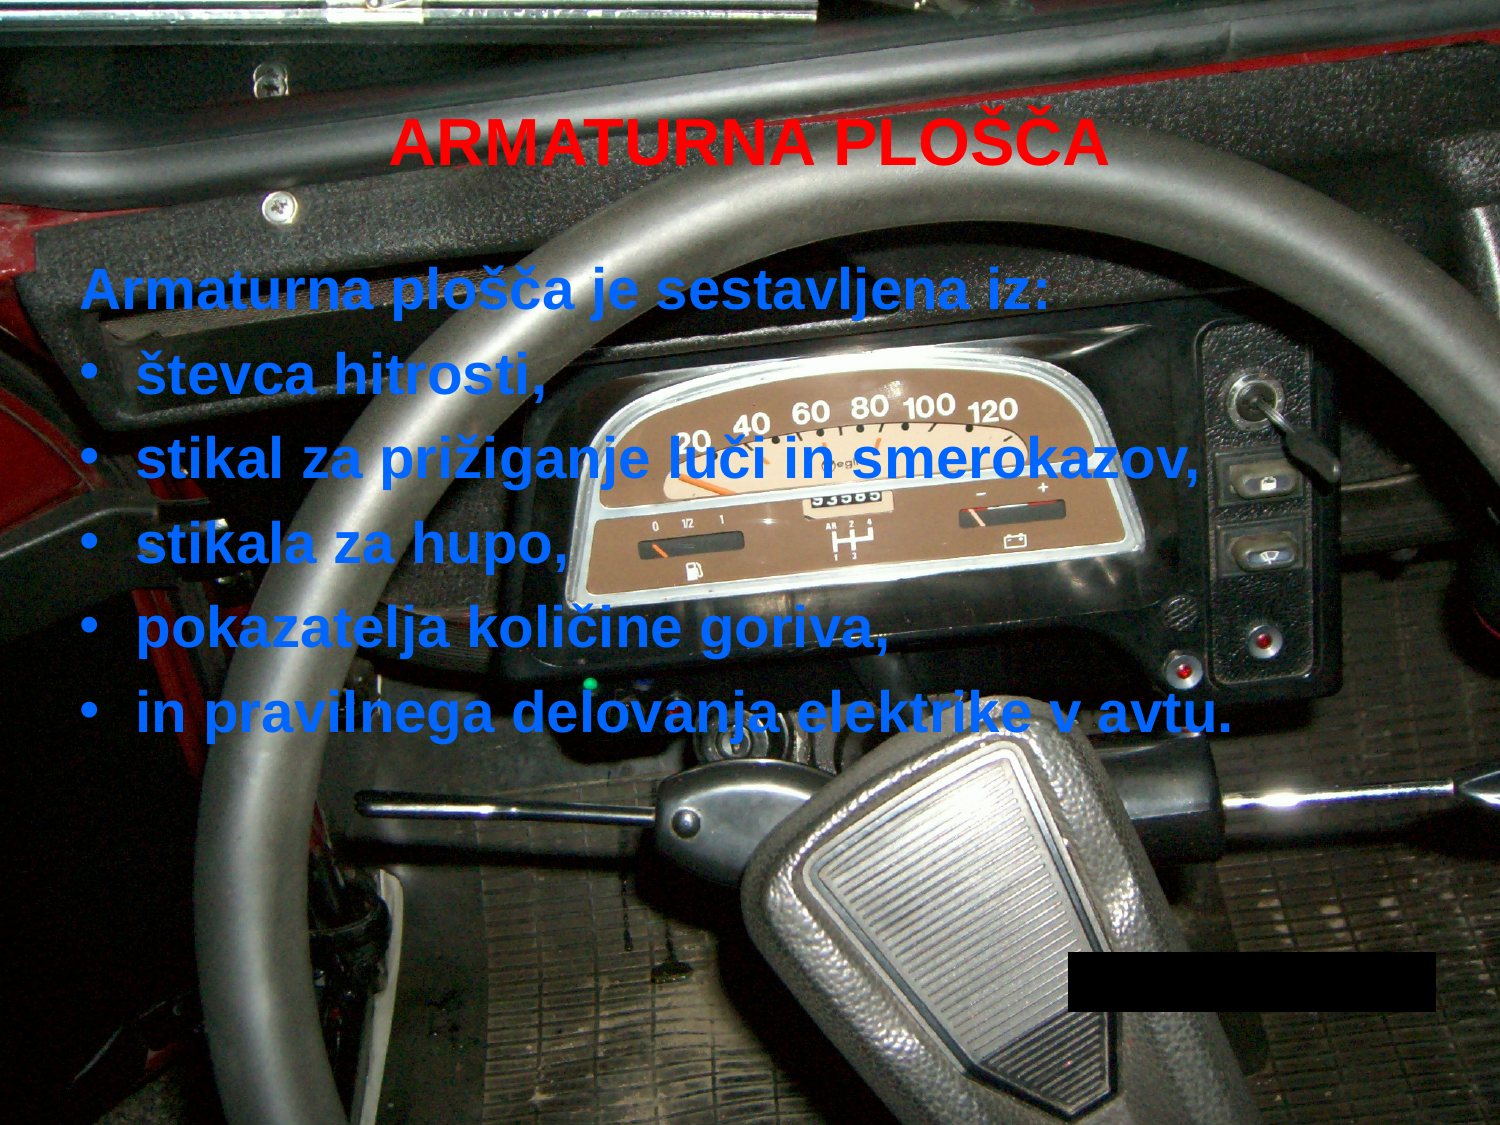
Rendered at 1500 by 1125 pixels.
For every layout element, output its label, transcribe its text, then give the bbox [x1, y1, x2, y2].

picture [0, 0, 1500, 1125]
list Armaturna plošča je sestavljena iz: števca hitrosti, stikal za prižiganje luči in smerokazov, stikala za hupo, pokazatelja količine goriva, in pravilnega delovanja elektrike v avtu. [64, 243, 1415, 986]
title ARMATURNA PLOŠČA [75, 45, 1425, 233]
text_box [1068, 952, 1436, 1012]
